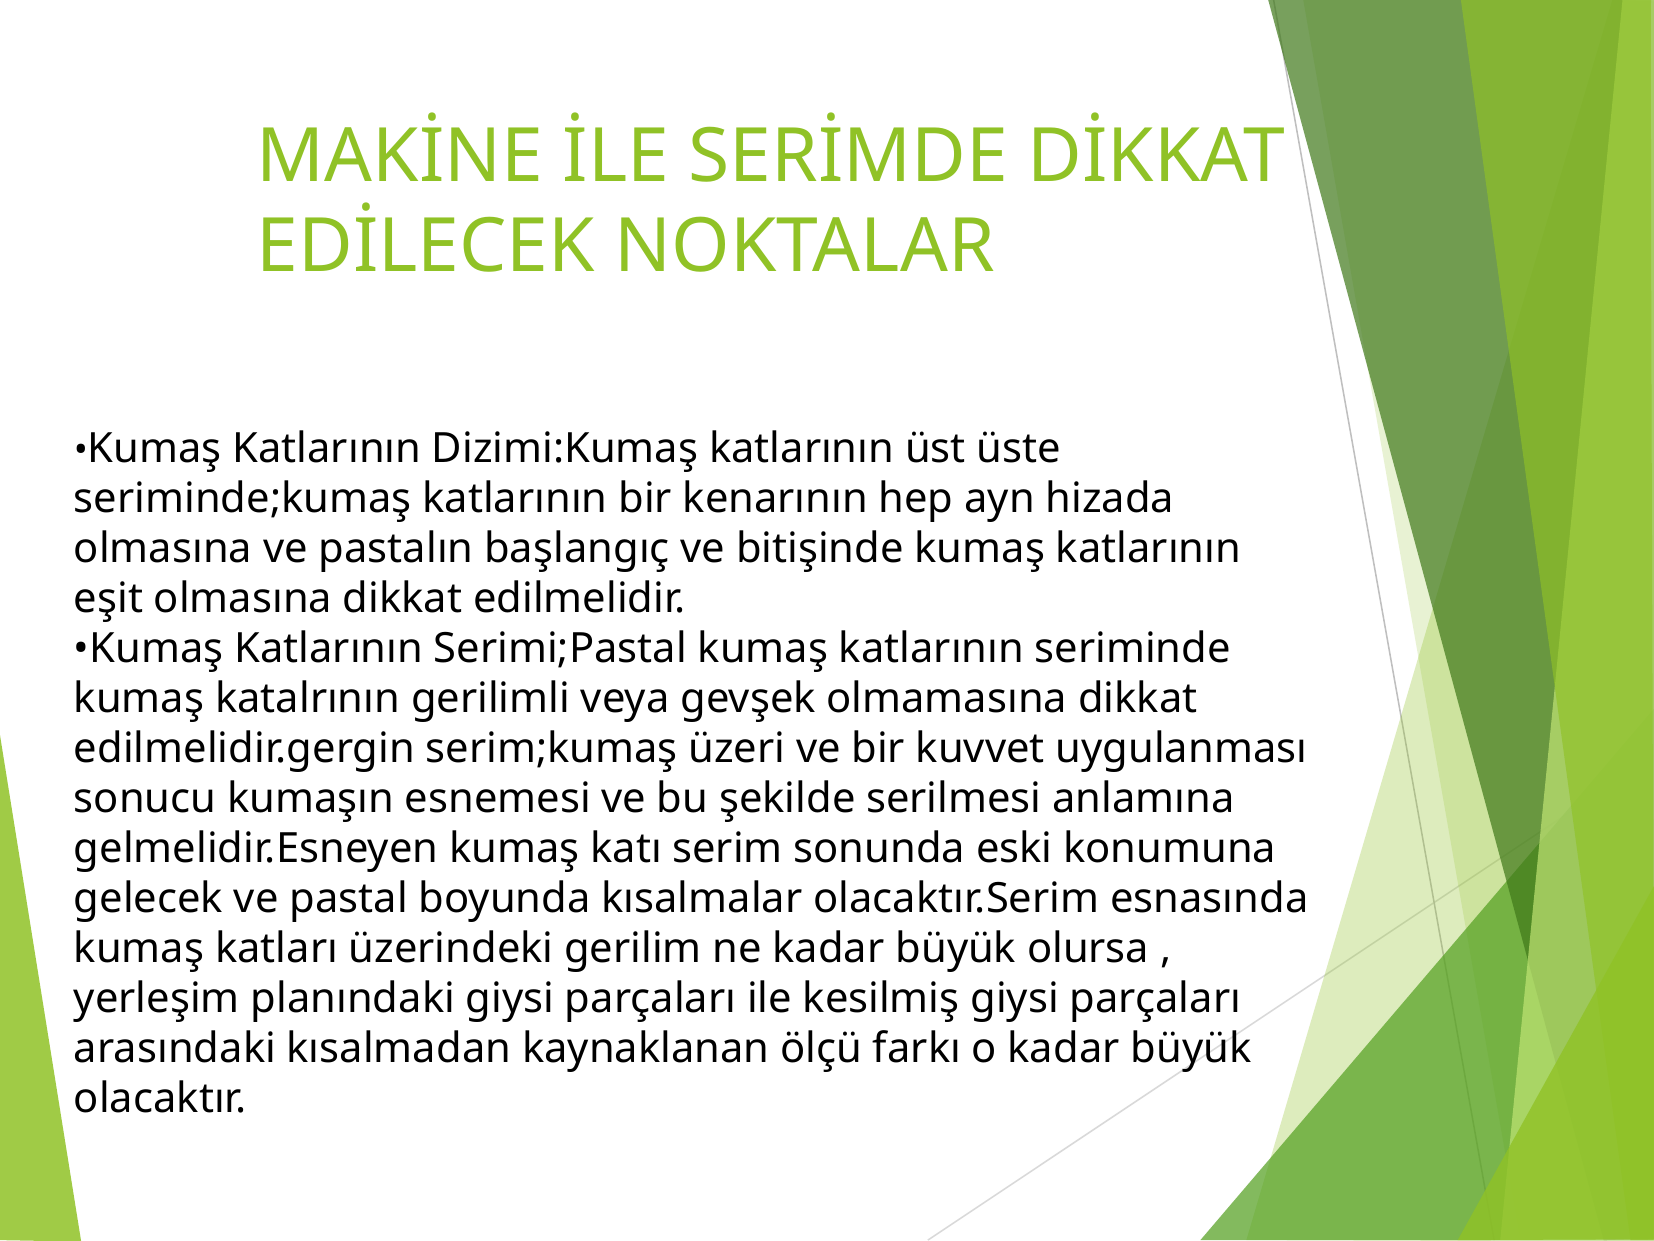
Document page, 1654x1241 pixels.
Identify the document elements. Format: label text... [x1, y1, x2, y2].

title MAKİNE İLE SERİMDE DİKKAT EDİLECEK NOKTALAR [241, 98, 1654, 285]
text_box •Kumaş Katlarının Dizimi:Kumaş katlarının üst üste seriminde;kumaş katlarının bir kenarının hep ayn hizada olmasına ve pastalın başlangıç ve bitişinde kumaş katlarının eşit olmasına dikkat edilmelidir. •Kumaş Katlarının Serimi;Pastal kumaş katlarının seriminde kumaş katalrının gerilimli veya gevşek olmamasına dikkat edilmelidir.gergin serim;kumaş üzeri ve bir kuvvet uygulanması sonucu kumaşın esnemesi ve bu şekilde serilmesi anlamına gelmelidir.Esneyen kumaş katı serim sonunda eski konumuna gelecek ve pastal boyunda kısalmalar olacaktır.Serim esnasında kumaş katları üzerindeki gerilim ne kadar büyük olursa , yerleşim planındaki giysi parçaları ile kesilmiş giysi parçaları arasındaki kısalmadan kaynaklanan ölçü farkı o kadar büyük olacaktır. [58, 413, 1328, 1085]
